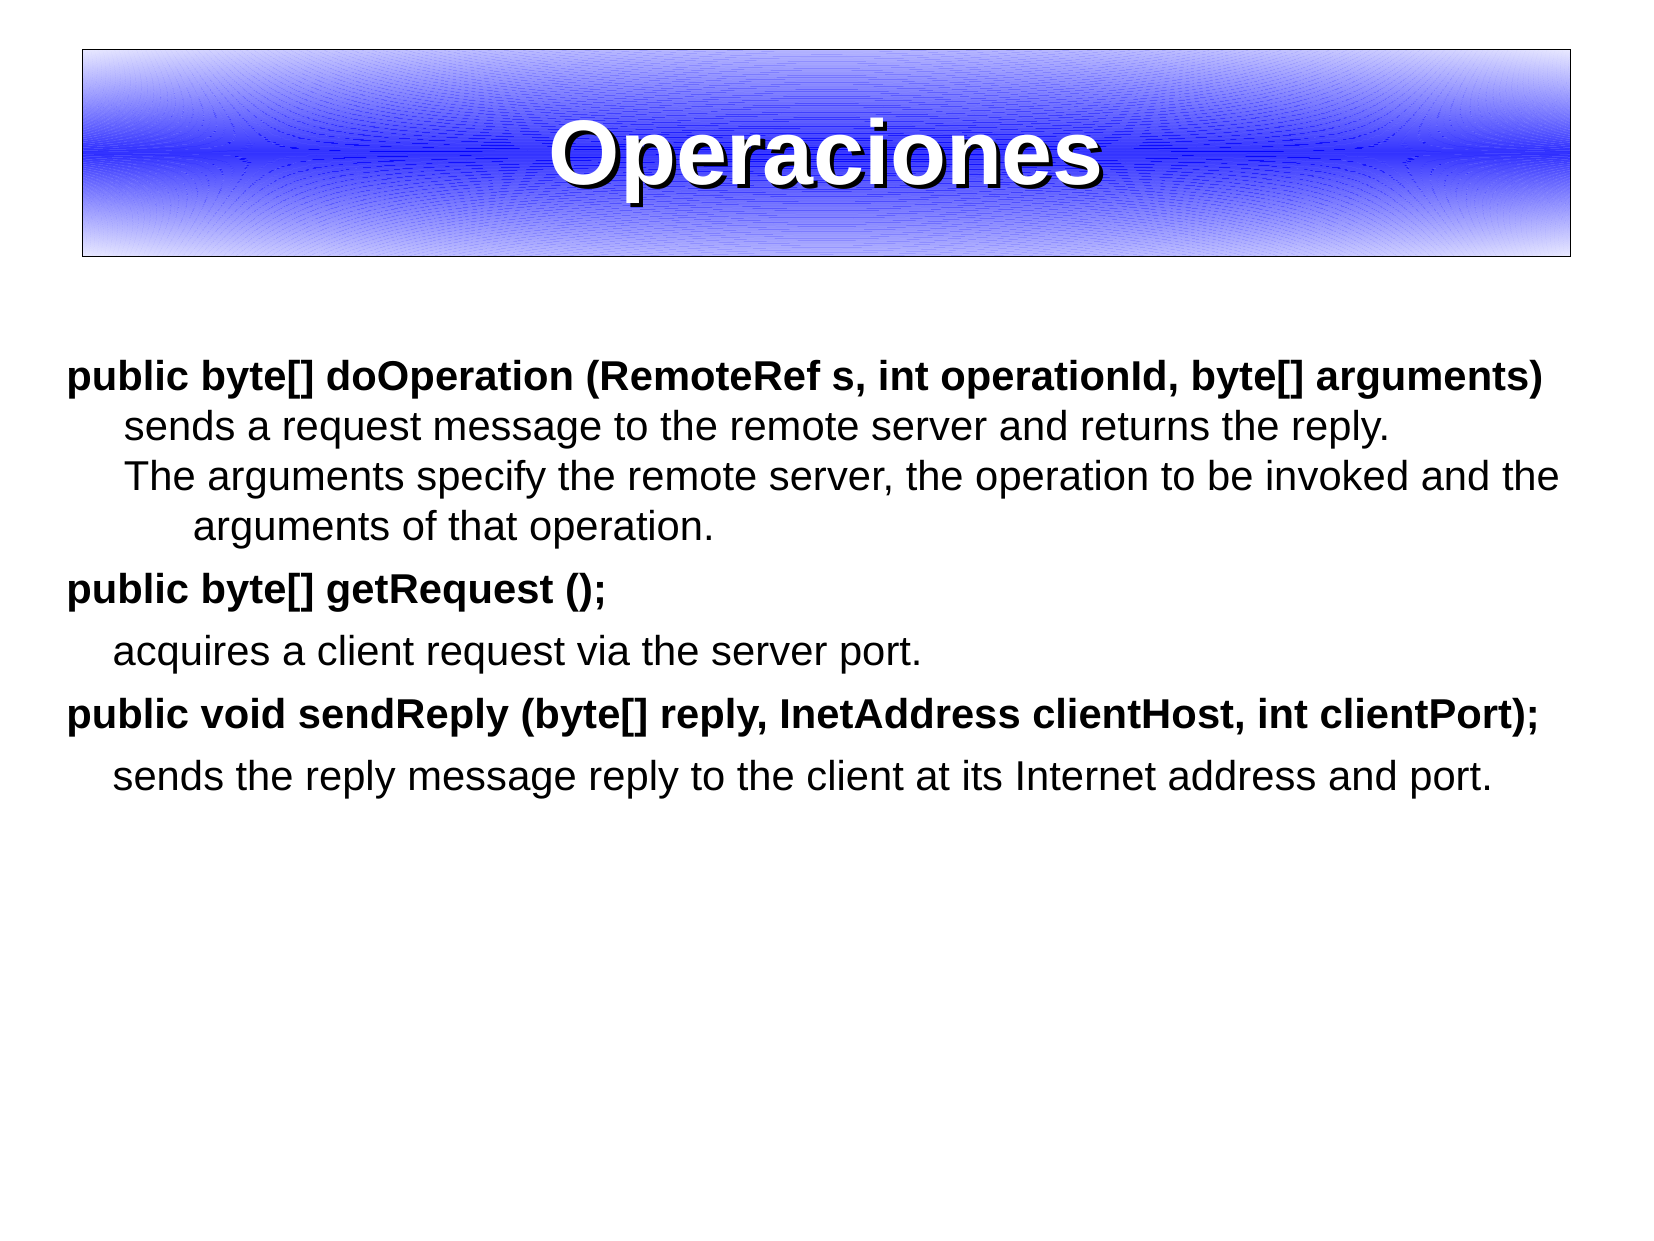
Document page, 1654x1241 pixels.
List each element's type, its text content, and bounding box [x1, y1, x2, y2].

text_box public byte[] doOperation (RemoteRef s, int operationId, byte[] arguments) sends a request message to the remote server and returns the reply. The arguments specify the remote server, the operation to be invoked and the arguments of that operation. public byte[] getRequest (); acquires a client request via the server port. public void sendReply (byte[] reply, InetAddress clientHost, int clientPort); sends the reply message reply to the client at its Internet address and port. [59, 348, 1578, 1110]
title Operaciones [82, 49, 1571, 257]
